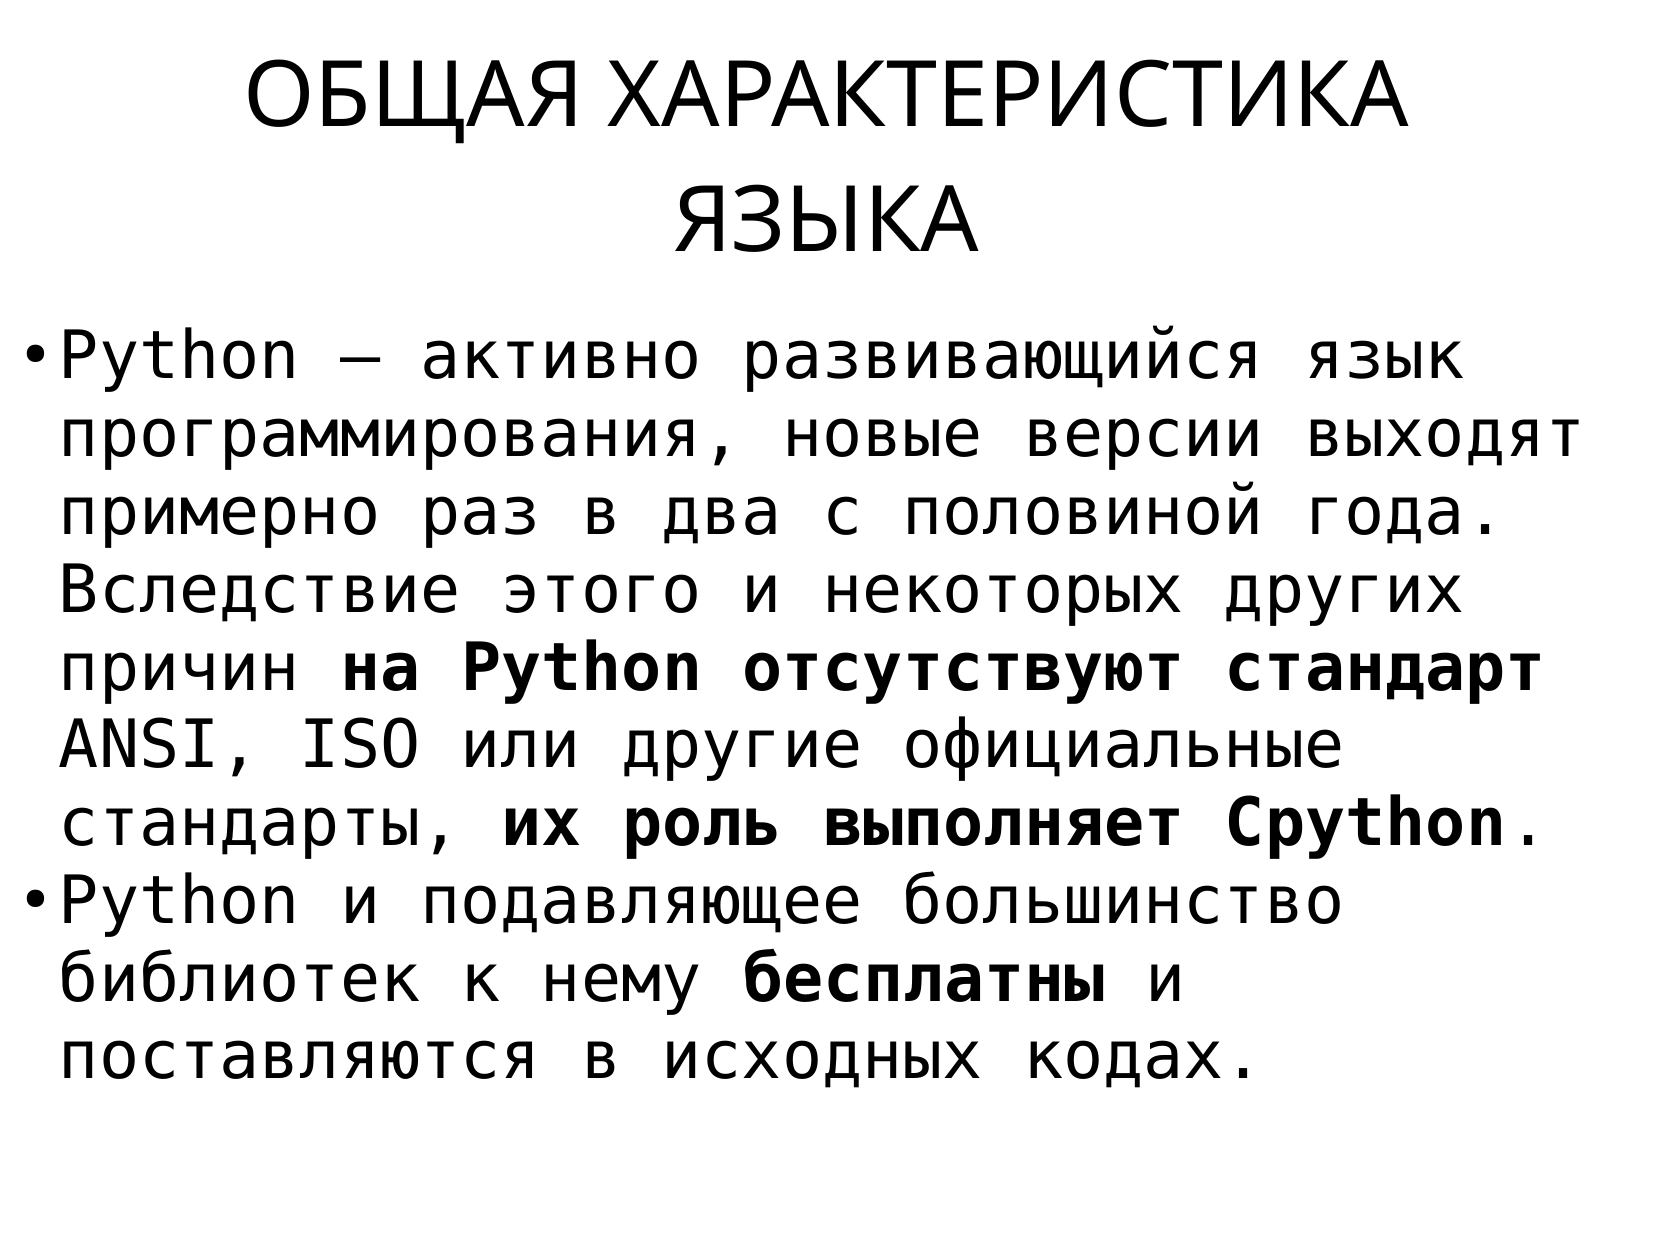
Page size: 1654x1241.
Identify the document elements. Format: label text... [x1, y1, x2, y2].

title ОБЩАЯ ХАРАКТЕРИСТИКА ЯЗЫКА [82, 40, 1571, 183]
subtitle Python — активно развивающийся язык программирования, новые версии выходят примерно раз в два с половиной года. Вследствие этого и некоторых других причин на Python отсутствуют стандарт ANSI, ISO или другие официальные стандарты, их роль выполняет Cpython. Python и подавляющее большинство библиотек к нему бесплатны и поставляются в исходных кодах. [23, 183, 1642, 1229]
